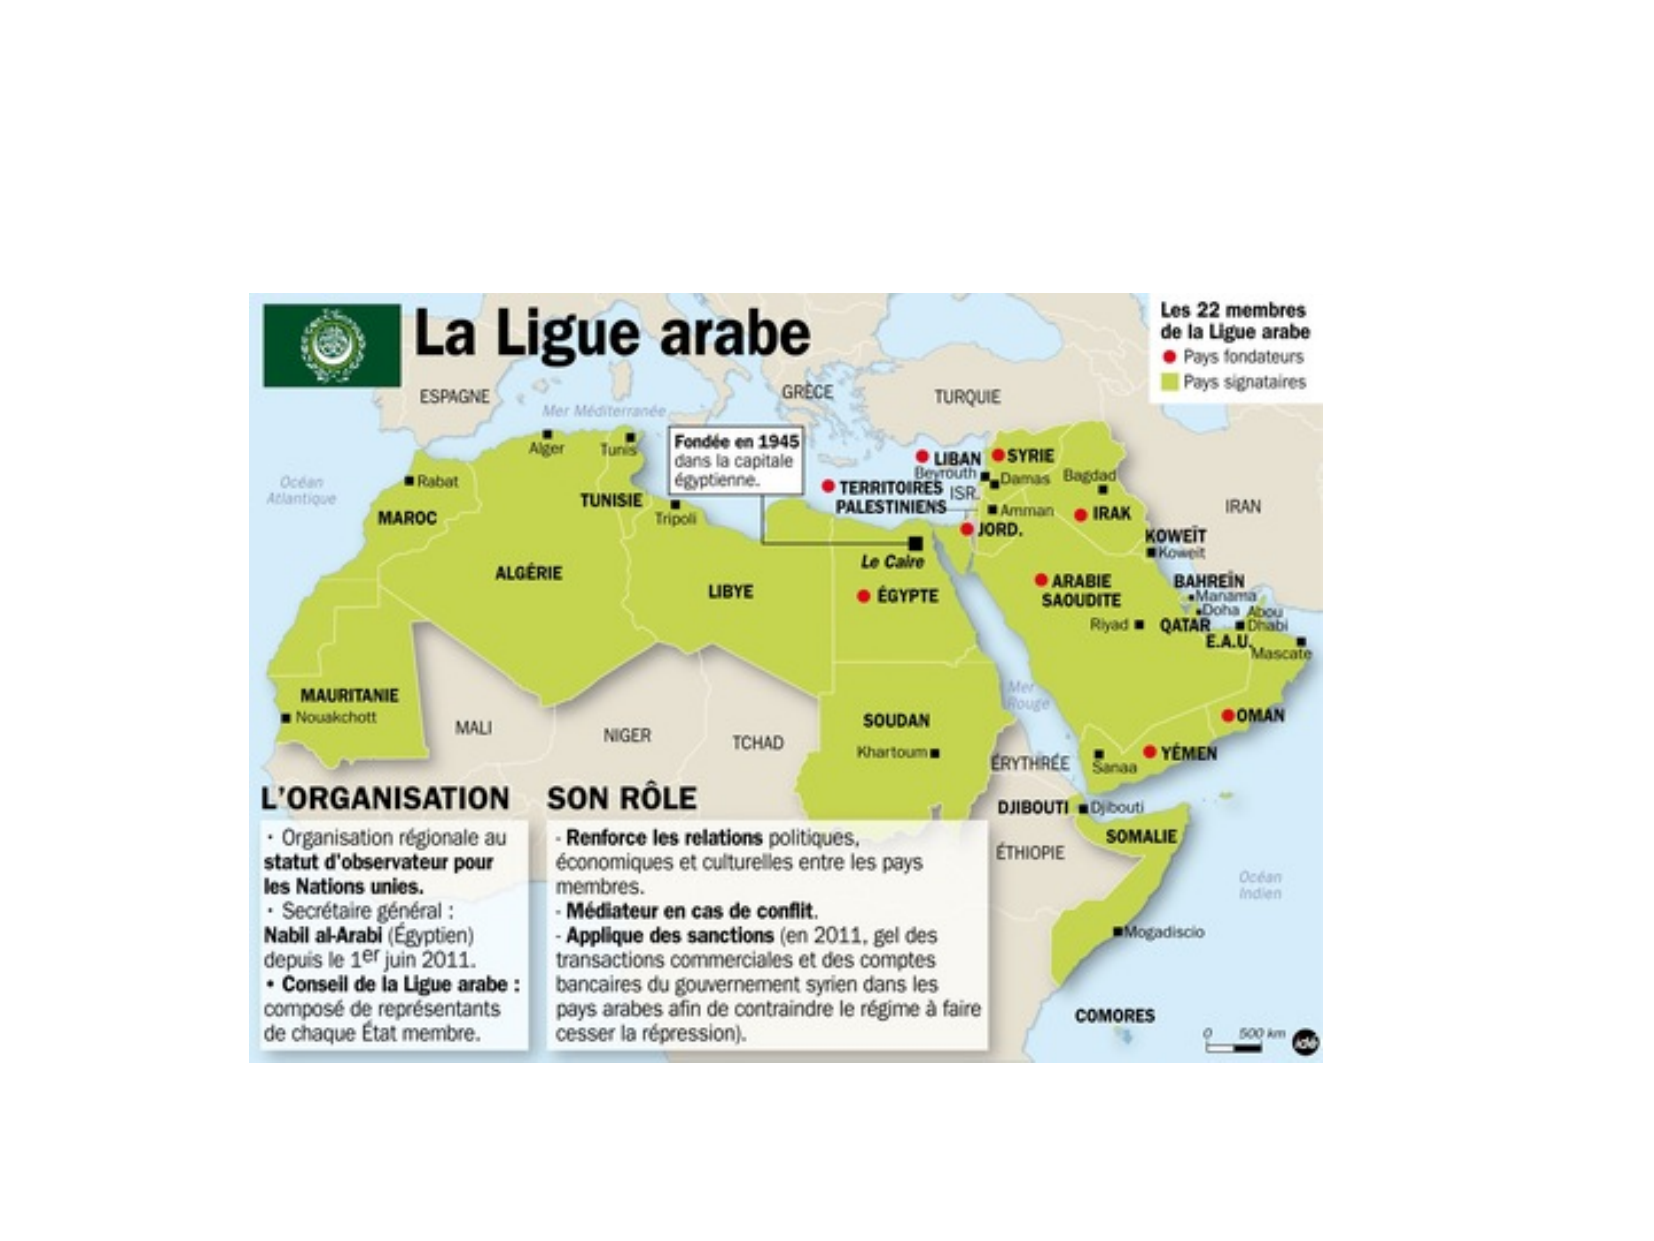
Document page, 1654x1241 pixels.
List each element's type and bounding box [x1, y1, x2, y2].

picture [249, 293, 1323, 1063]
